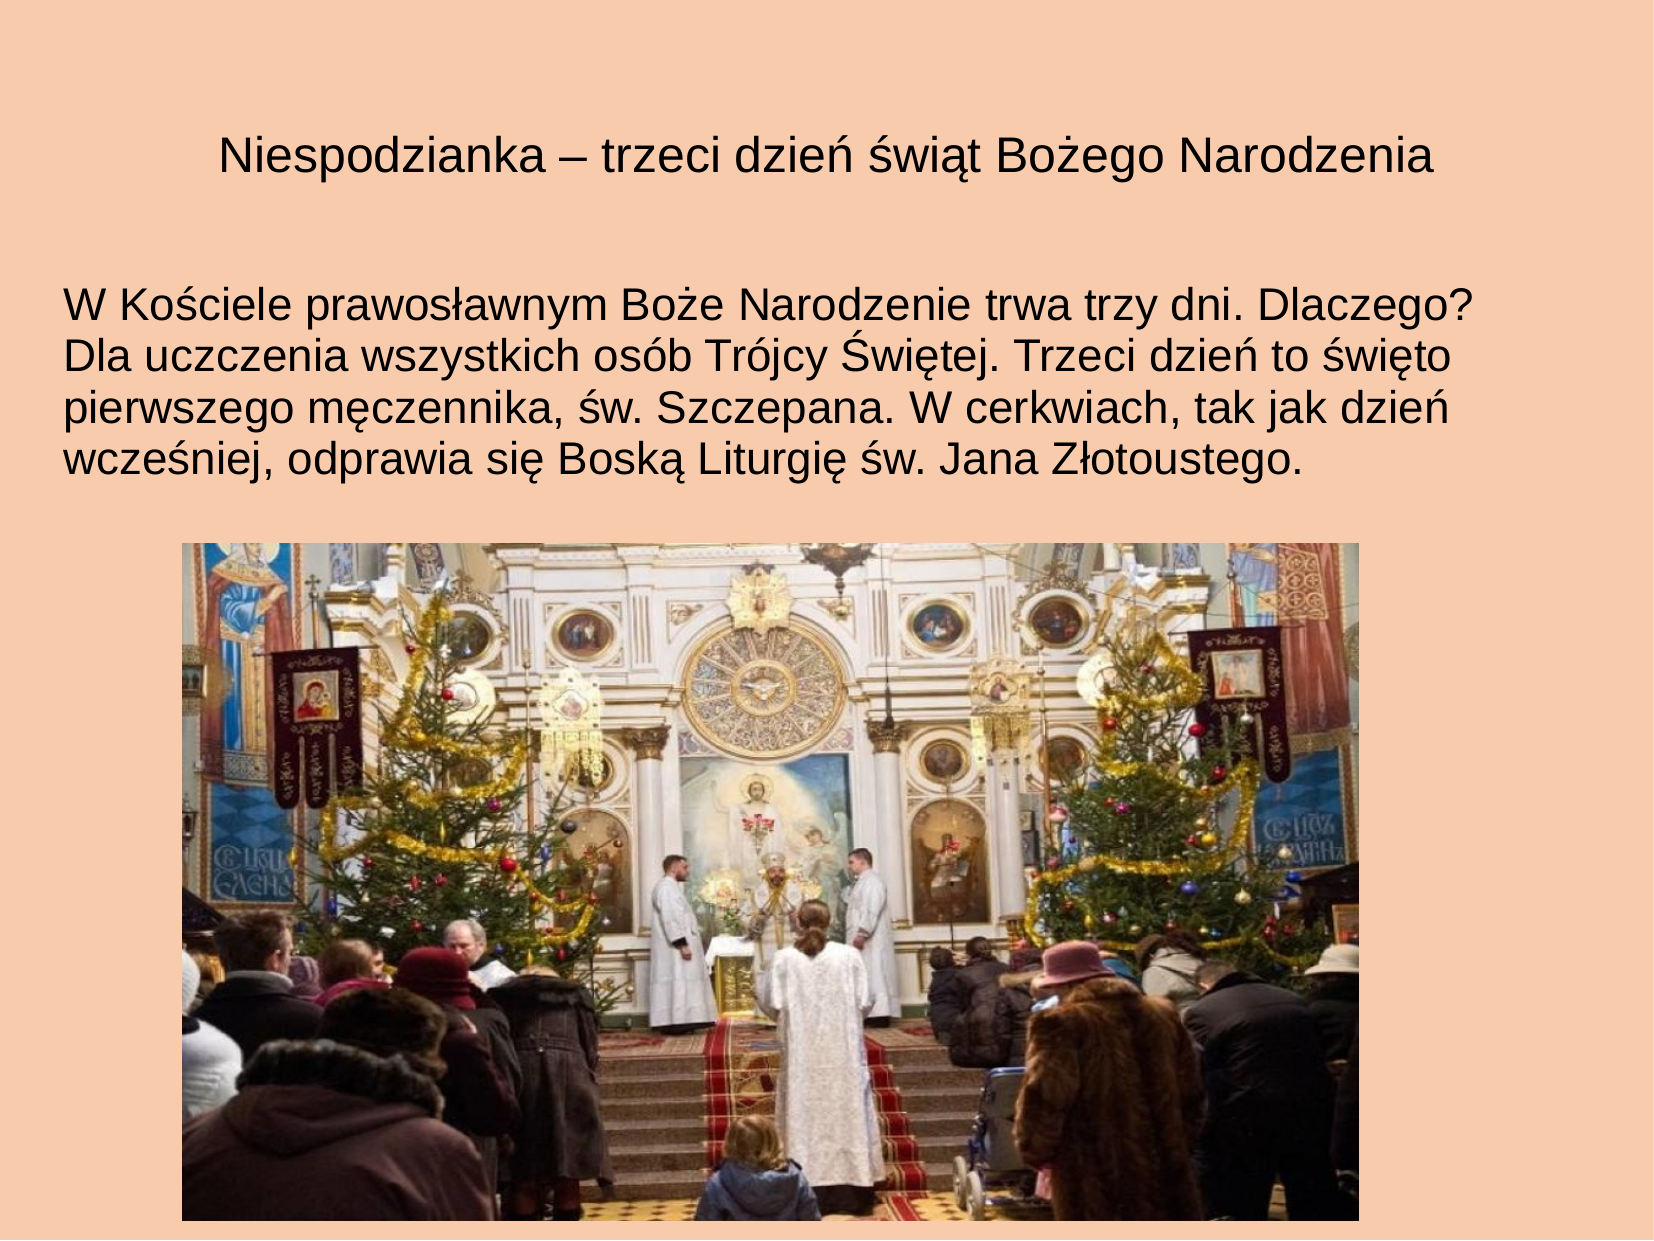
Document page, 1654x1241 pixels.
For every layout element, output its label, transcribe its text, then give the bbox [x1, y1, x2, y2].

picture [182, 543, 1359, 1221]
title Niespodzianka – trzeci dzień świąt Bożego Narodzenia [82, 49, 1571, 257]
text_box W Kościele prawosławnym Boże Narodzenie trwa trzy dni. Dlaczego? Dla uczczenia wszystkich osób Trójcy Świętej. Trzeci dzień to święto pierwszego męczennika, św. Szczepana. W cerkwiach, tak jak dzień wcześniej, odprawia się Boską Liturgię św. Jana Złotoustego. [48, 271, 1571, 533]
